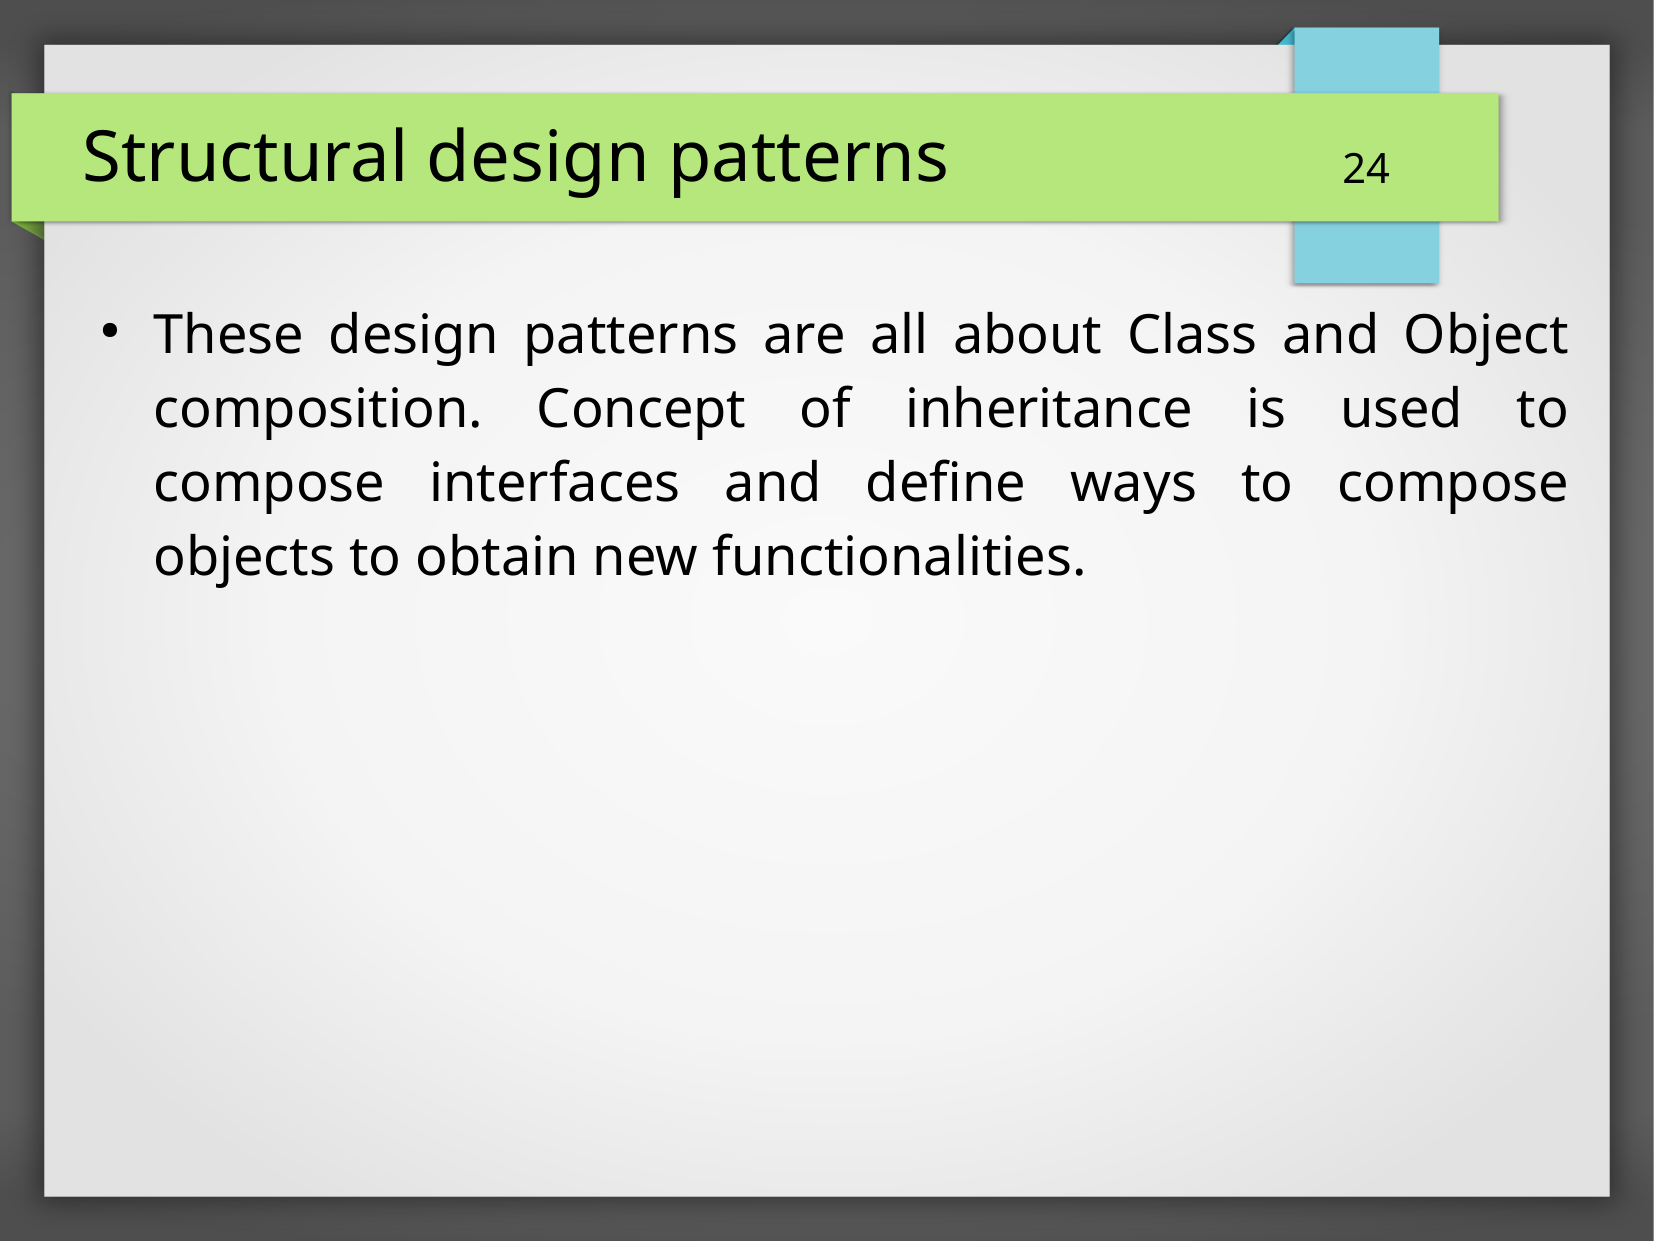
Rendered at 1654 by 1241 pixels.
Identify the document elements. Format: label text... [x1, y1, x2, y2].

text_box <number> [1254, 131, 1479, 207]
picture [0, 0, 1654, 1241]
list These design patterns are all about Class and Object composition. Concept of inheritance is used to compose interfaces and define ways to compose objects to obtain new functionalities. [82, 295, 1571, 1015]
title Structural design patterns [82, 94, 1264, 213]
